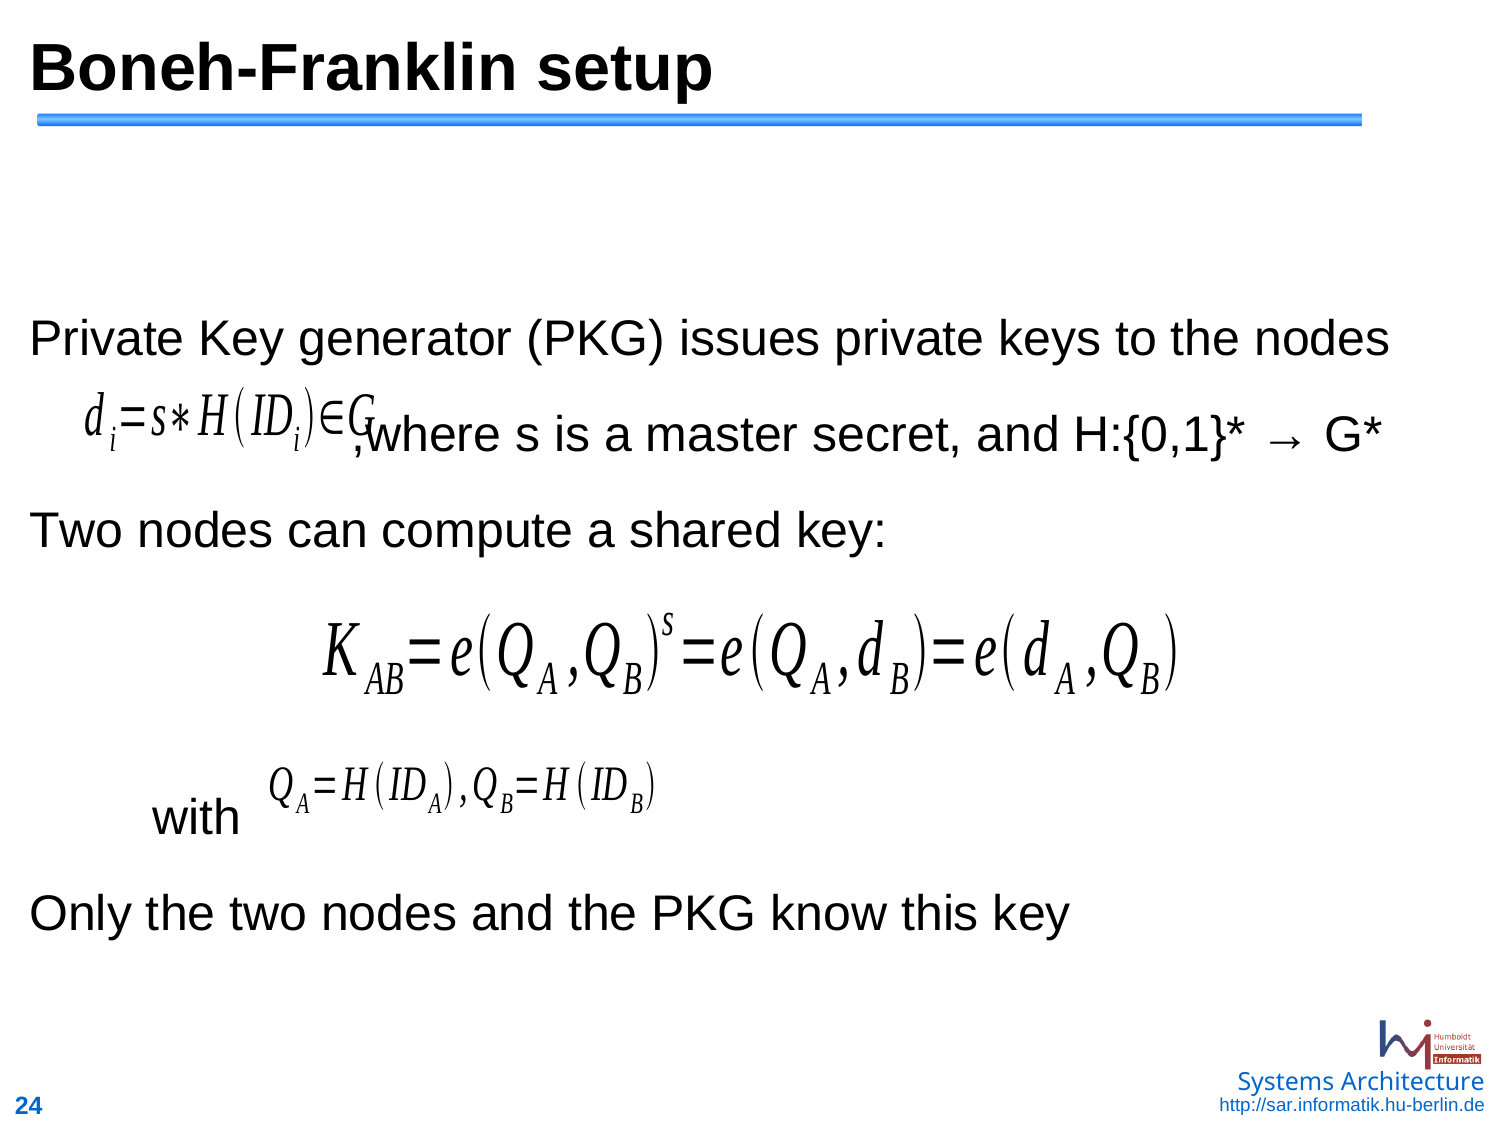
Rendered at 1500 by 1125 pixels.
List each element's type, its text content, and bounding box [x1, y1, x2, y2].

picture [1376, 1016, 1483, 1071]
list Private Key generator (PKG) issues private keys to the nodes ,where s is a master secret, and H:{0,1}* → G* Two nodes can compute a shared key: with Only the two nodes and the PKG know this key [29, 282, 1477, 913]
chart [259, 757, 665, 821]
title Boneh-Franklin setup [29, 19, 1500, 115]
chart [74, 377, 385, 463]
chart [307, 590, 1193, 709]
